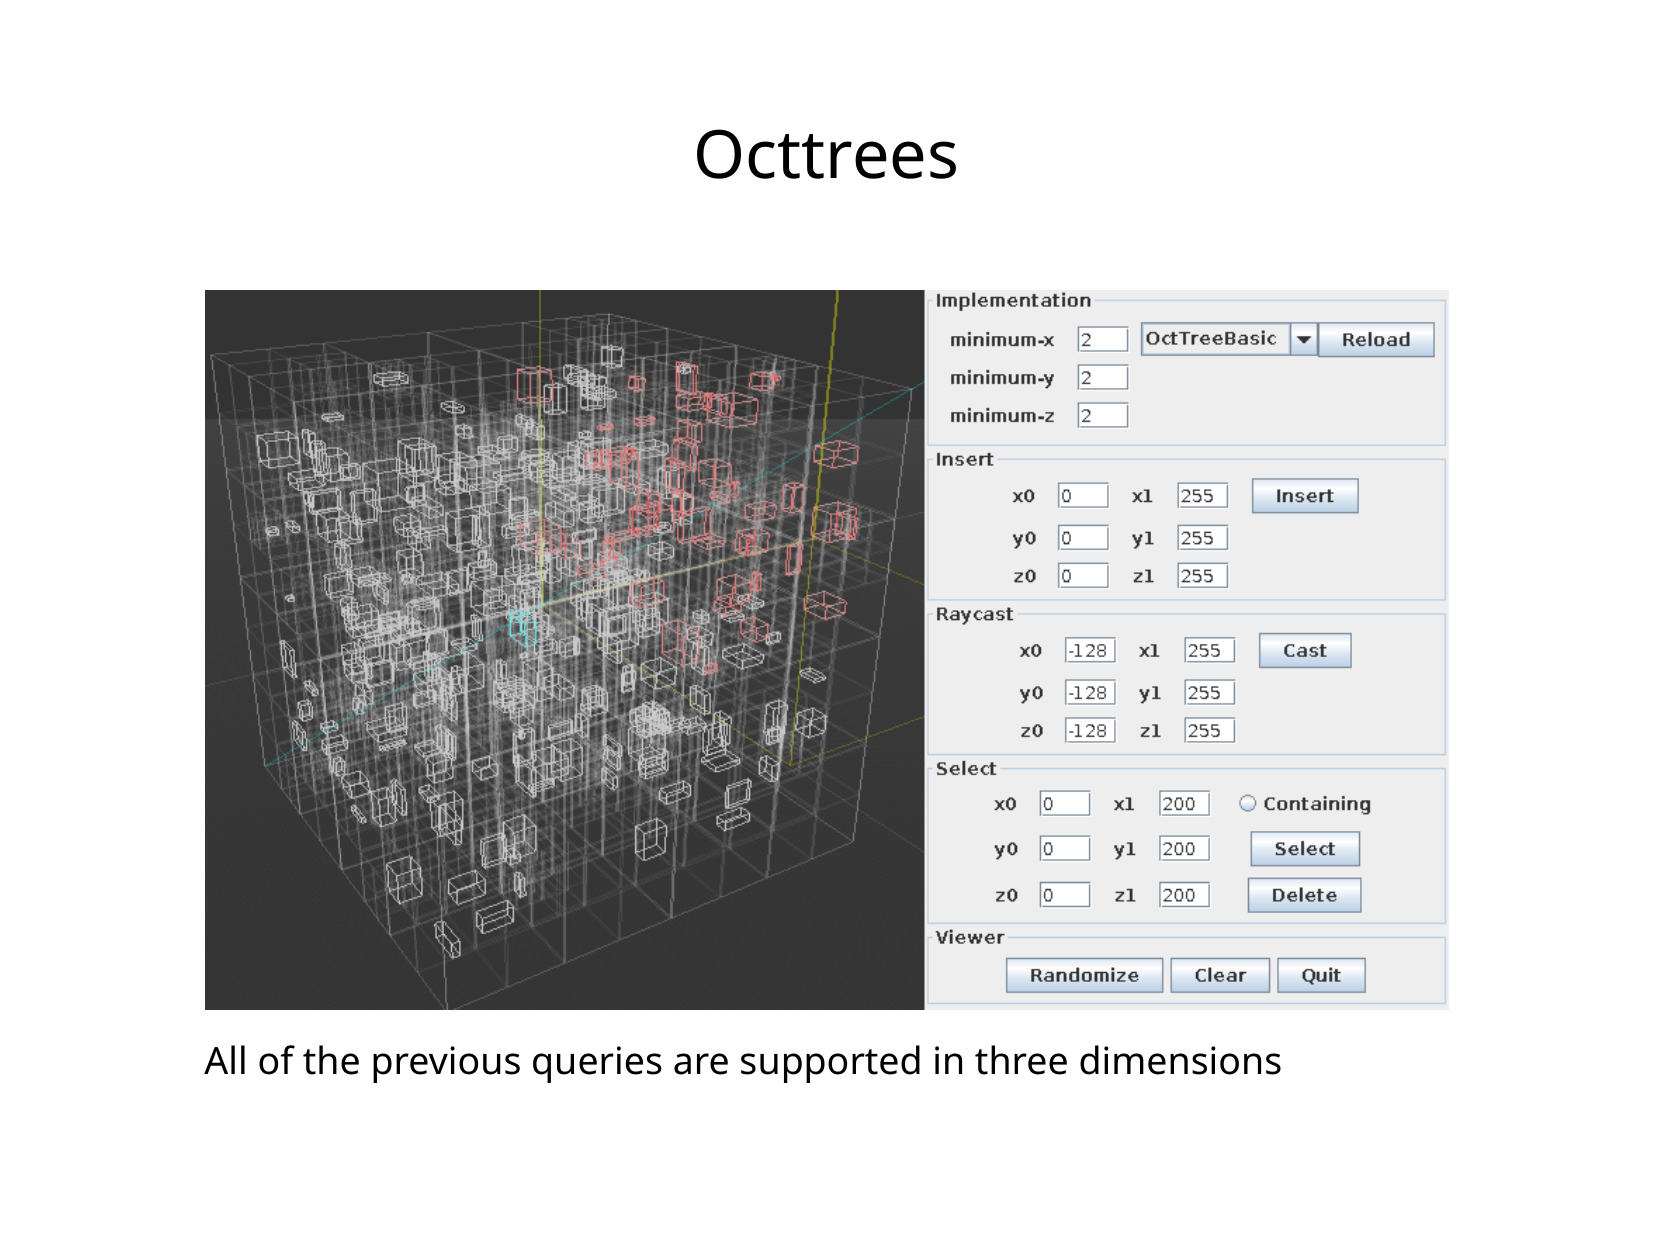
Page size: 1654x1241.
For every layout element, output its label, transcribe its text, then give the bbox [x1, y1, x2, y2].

title Octtrees [82, 49, 1571, 257]
text_box All of the previous queries are supported in three dimensions [189, 1027, 1253, 1088]
picture [205, 290, 1449, 1010]
